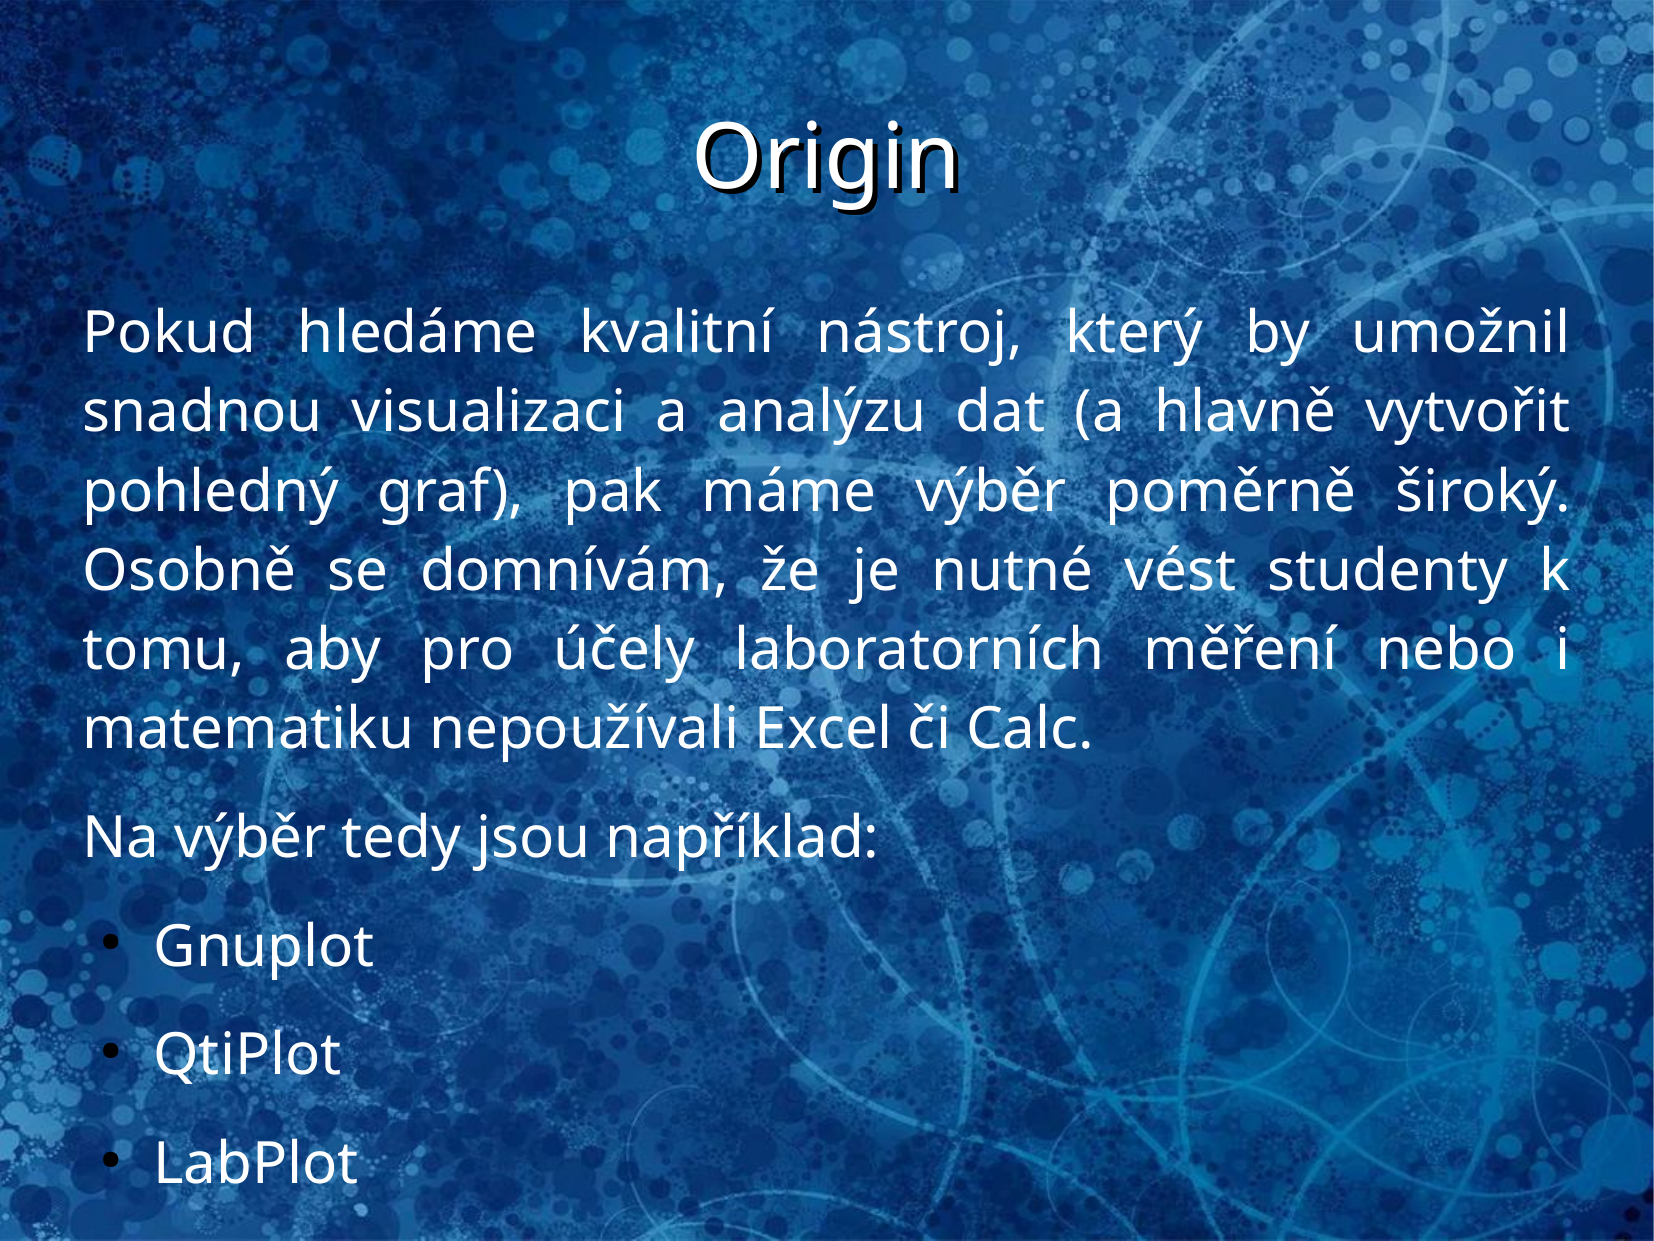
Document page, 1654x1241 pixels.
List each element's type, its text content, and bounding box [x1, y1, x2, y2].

list Pokud hledáme kvalitní nástroj, který by umožnil snadnou visualizaci a analýzu dat (a hlavně vytvořit pohledný graf), pak máme výběr poměrně široký. Osobně se domnívám, že je nutné vést studenty k tomu, aby pro účely laboratorních měření nebo i matematiku nepoužívali Excel či Calc. Na výběr tedy jsou například: Gnuplot QtiPlot LabPlot [82, 290, 1571, 1187]
title Origin [82, 49, 1571, 257]
picture [0, 0, 1654, 1241]
